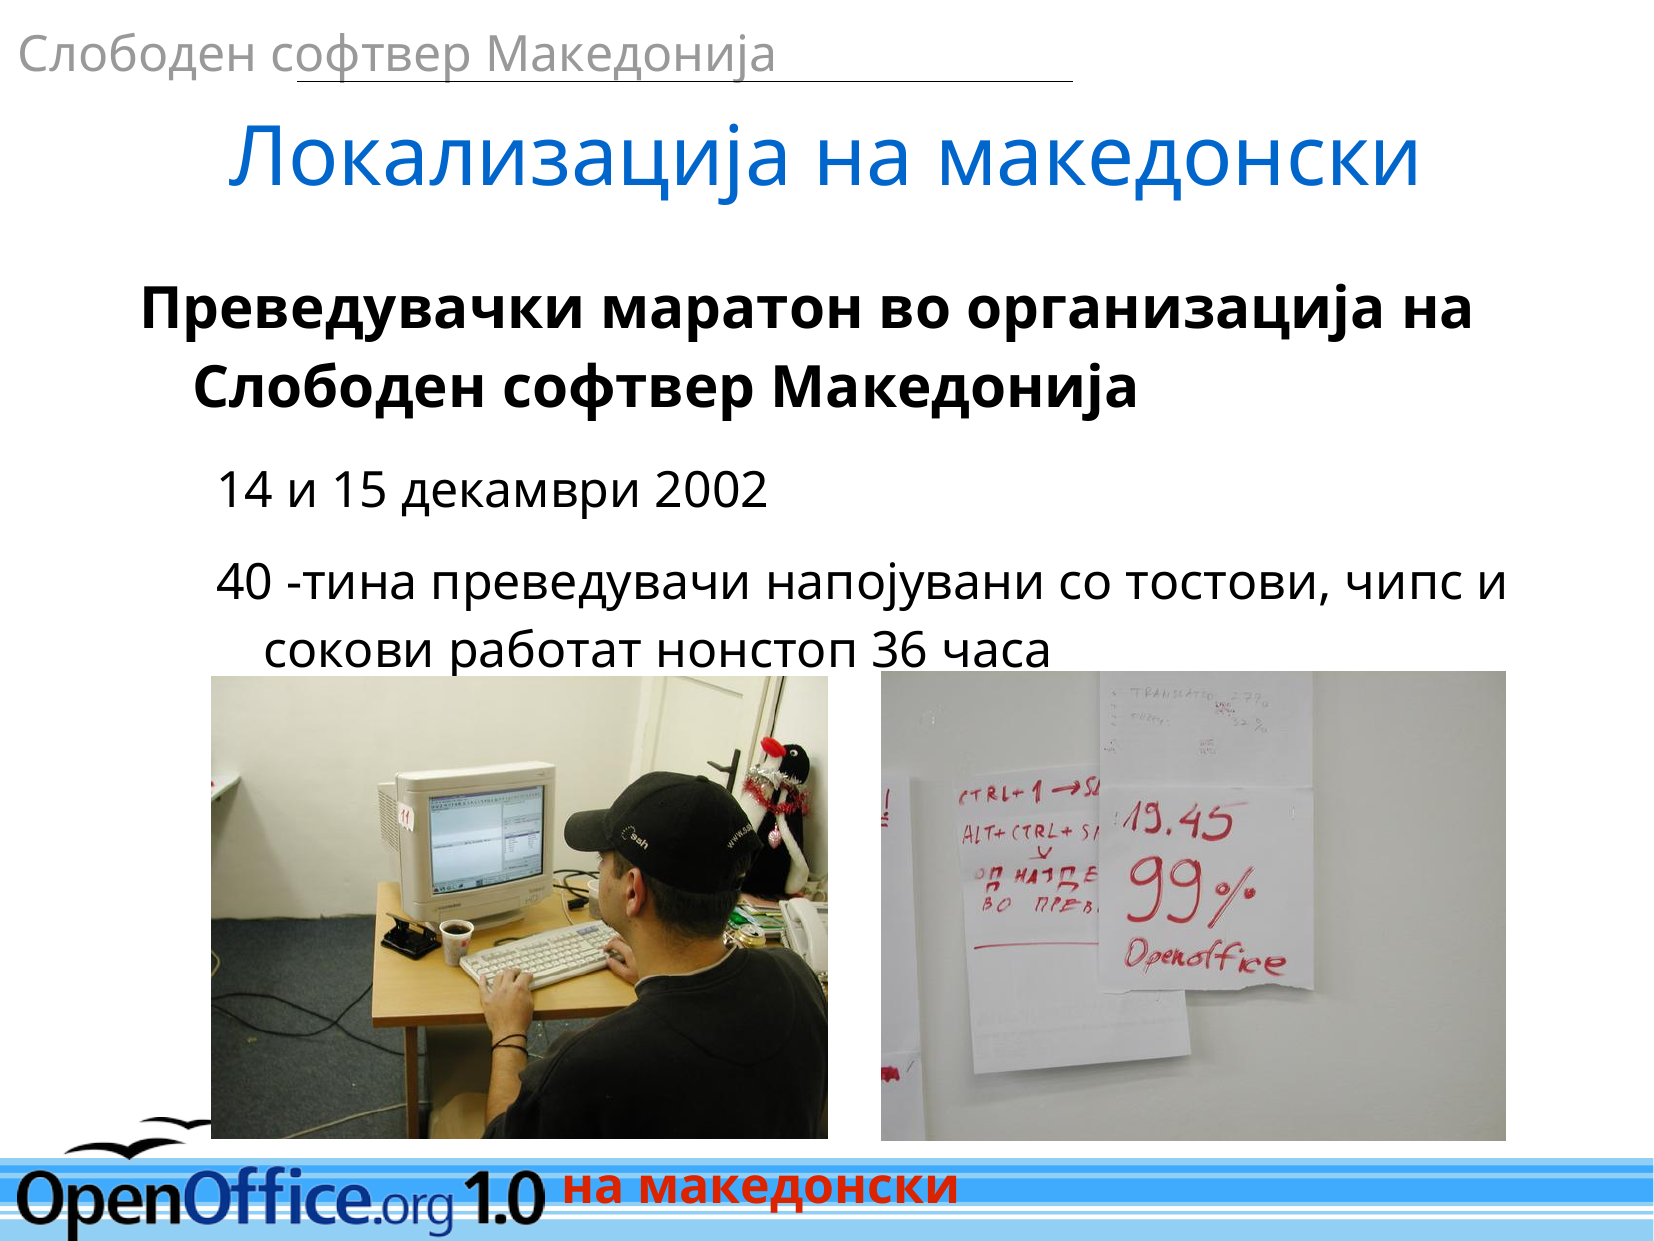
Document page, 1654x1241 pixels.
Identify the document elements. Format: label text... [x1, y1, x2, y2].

picture [881, 671, 1506, 1141]
picture [0, 676, 1654, 1241]
list Преведувачки маратон во организација на Слободен софтвер Македонија 14 и 15 декамври 2002 40 -тина преведувачи напојувани со тостови, чипс и сокови работат нонстоп 36 часа [121, 266, 1534, 1127]
title Локализација на македонски [120, 49, 1533, 257]
